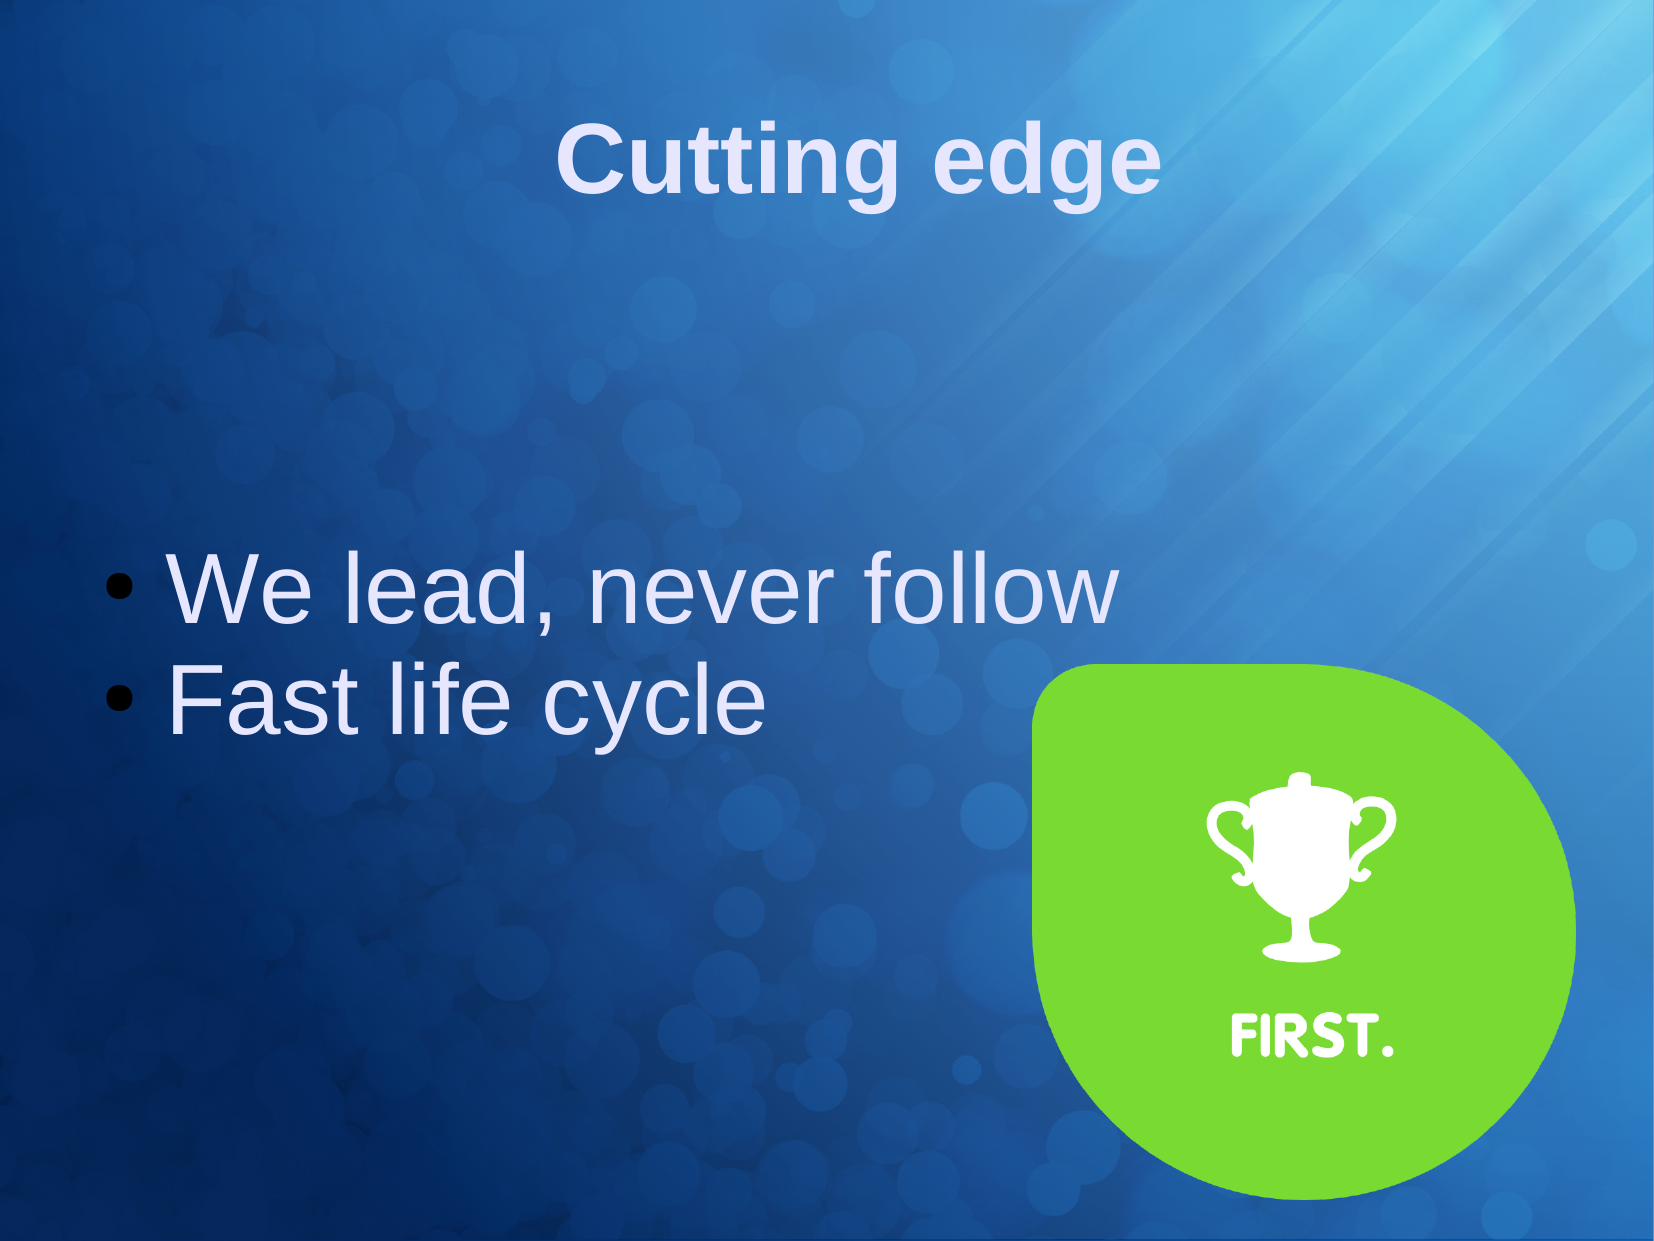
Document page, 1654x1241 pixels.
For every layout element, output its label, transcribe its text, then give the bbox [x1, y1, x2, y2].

text_box We lead, never follow Fast life cycle [101, 262, 1501, 1027]
text_box Cutting edge [97, 92, 1586, 226]
picture [0, 0, 1654, 1241]
